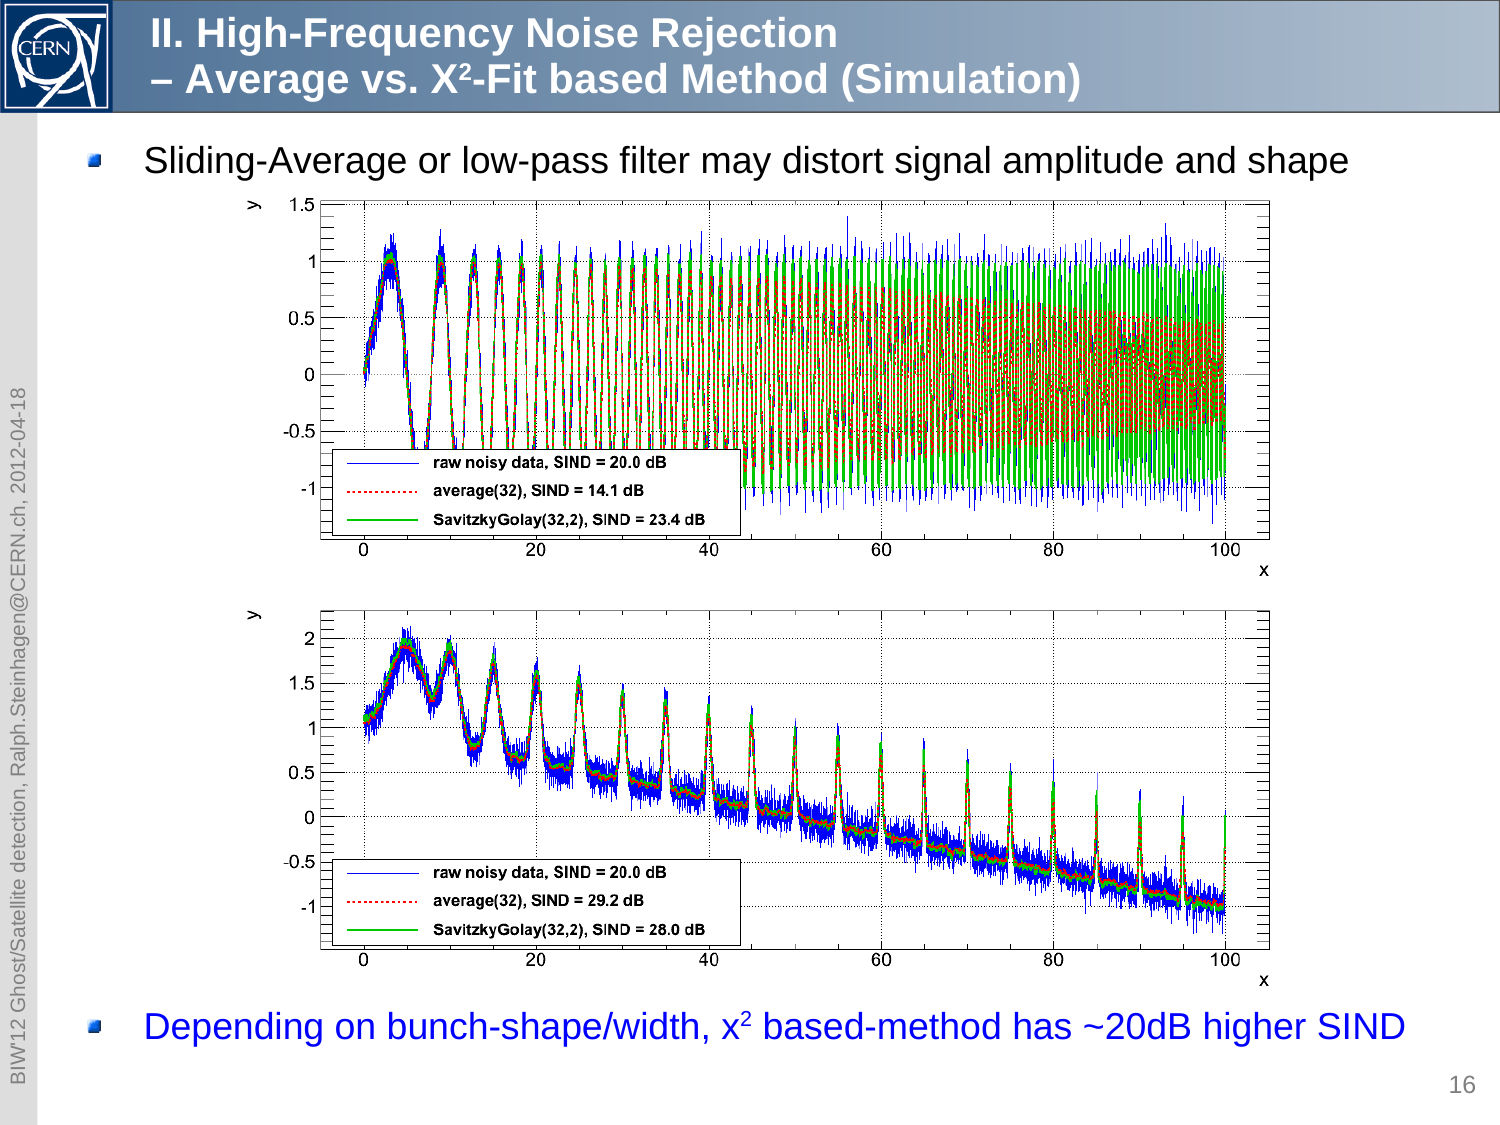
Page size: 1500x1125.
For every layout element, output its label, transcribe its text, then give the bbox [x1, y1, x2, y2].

list Sliding-Average or low-pass filter may distort signal amplitude and shape Depending on bunch-shape/width, x2 based-method has ~20dB higher SIND [87, 137, 1438, 1048]
picture [178, 185, 1303, 1005]
picture [0, 0, 113, 113]
title II. High-Frequency Noise Rejection – Average vs. X2-Fit based Method (Simulation) [150, 0, 1201, 113]
